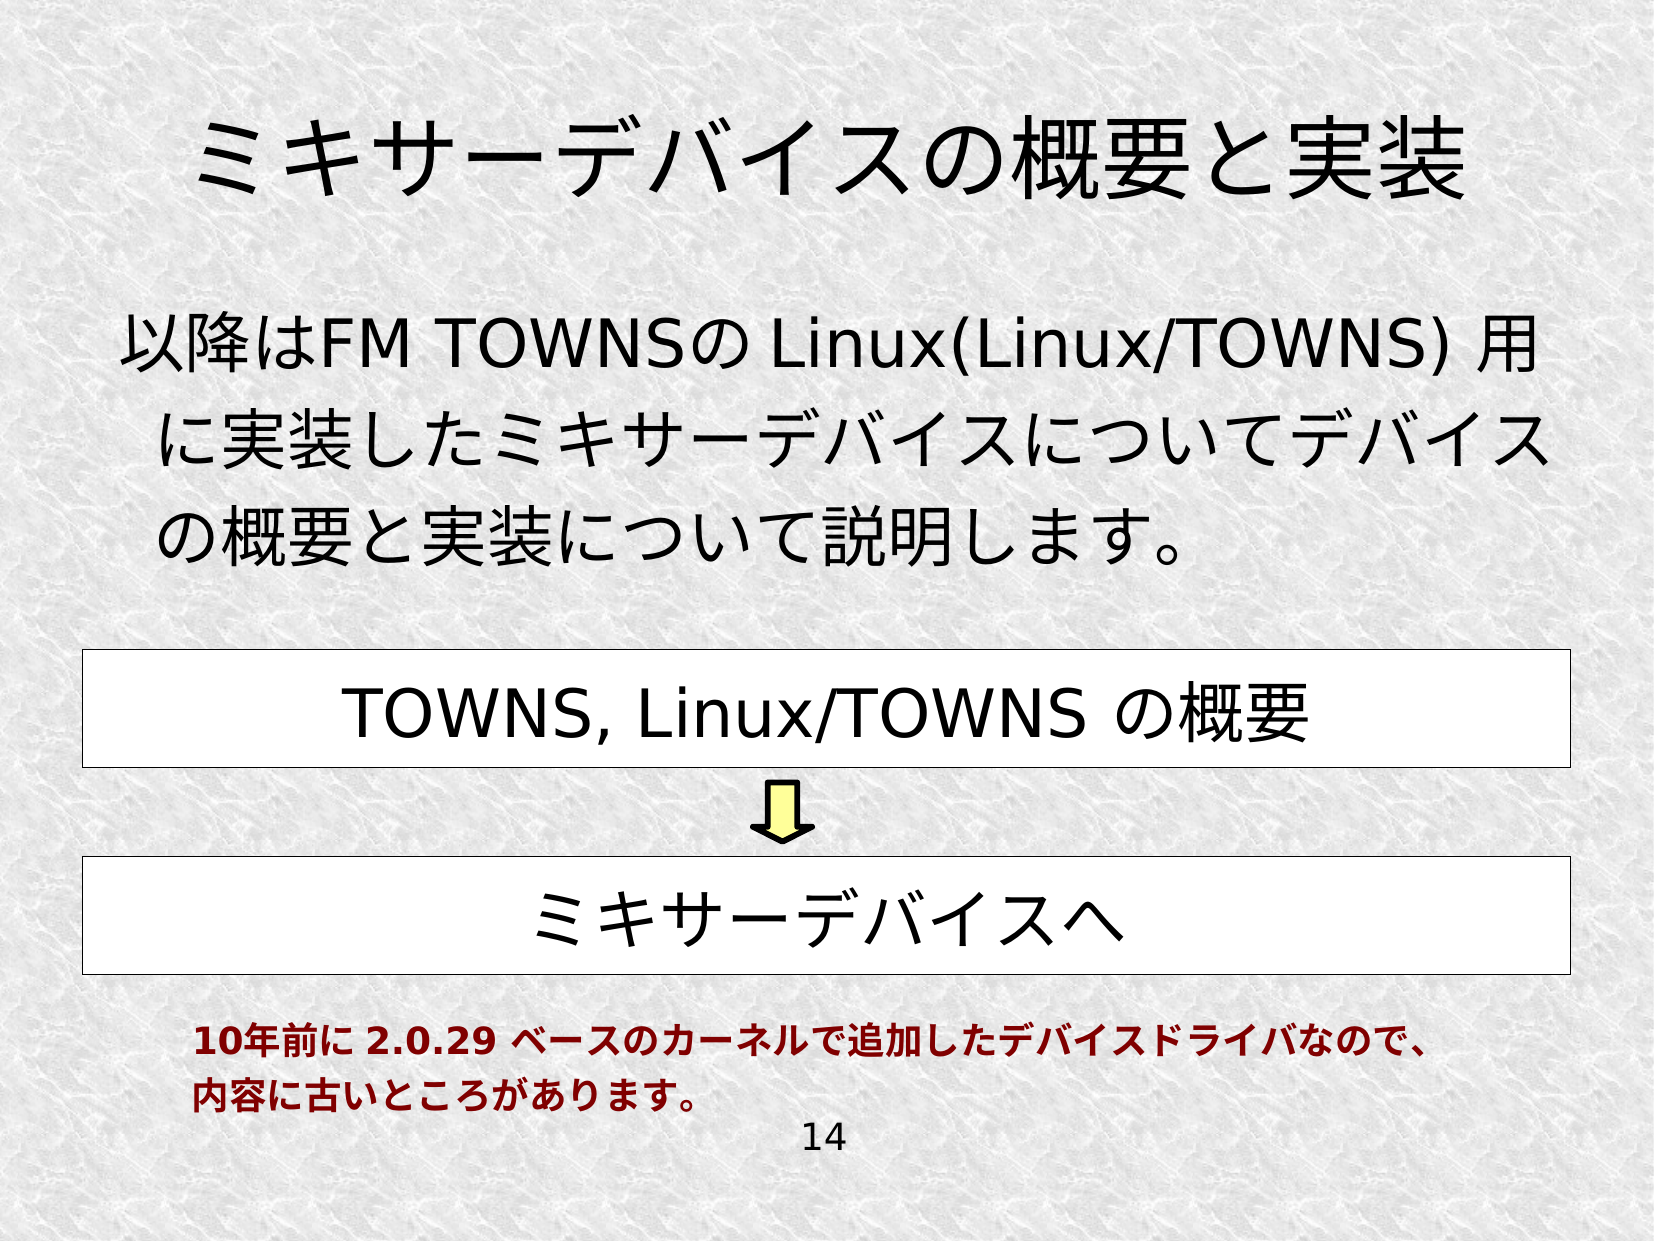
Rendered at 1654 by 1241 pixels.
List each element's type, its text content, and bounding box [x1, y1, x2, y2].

text_box <番号> [752, 1108, 895, 1182]
text_box [752, 782, 813, 842]
text_box TOWNS, Linux/TOWNS の概要 [82, 649, 1571, 768]
subtitle 以降はFM TOWNSの Linux(Linux/TOWNS) 用に実装したミキサーデバイスについてデバイスの概要と実装について説明します。 [82, 290, 1571, 527]
title ミキサーデバイスの概要と実装 [82, 49, 1571, 257]
text_box 10年前に 2.0.29 ベースのカーネルで追加したデバイスドライバなので、 内容に古いところがあります。 [177, 1003, 1474, 1100]
picture [0, 0, 1654, 1241]
text_box ミキサーデバイスへ [82, 856, 1571, 975]
